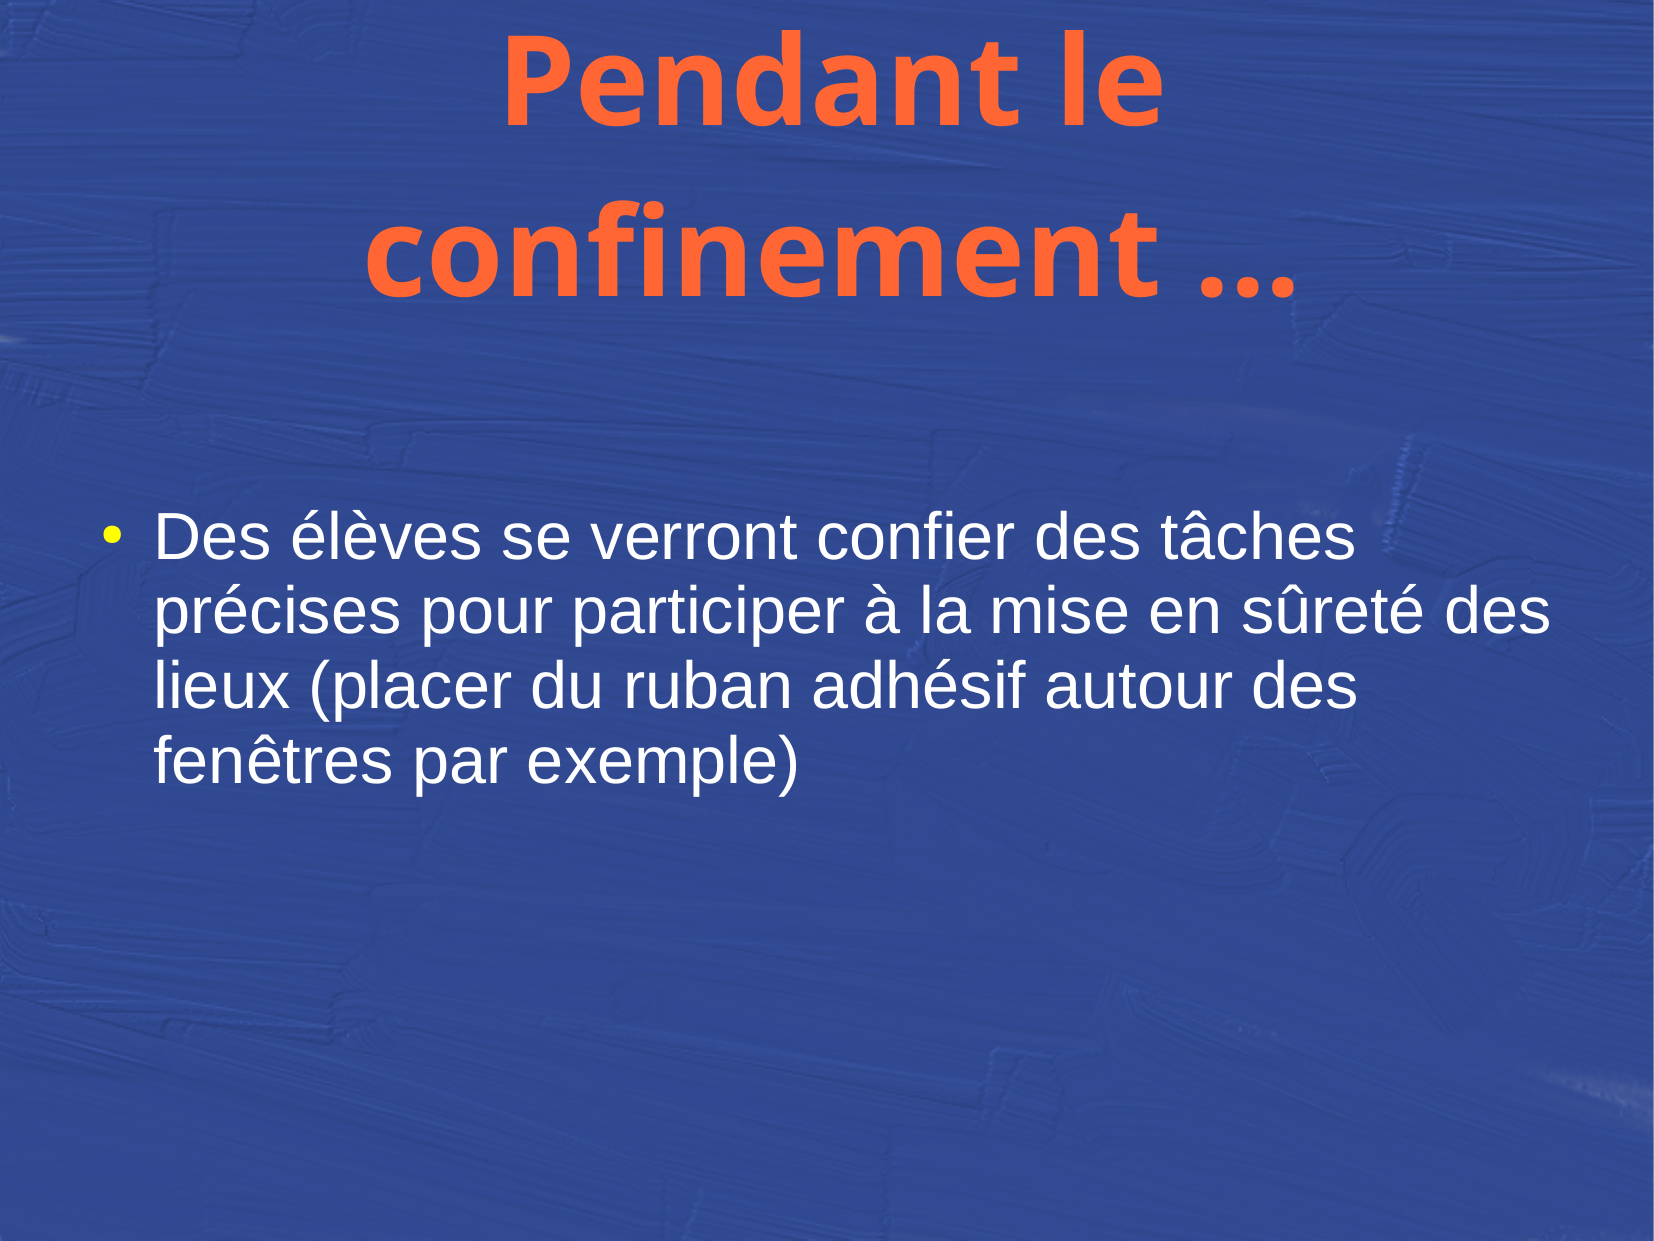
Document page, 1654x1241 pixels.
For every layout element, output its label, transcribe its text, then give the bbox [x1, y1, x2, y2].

list Des élèves se verront confier des tâches précises pour participer à la mise en sûreté des lieux (placer du ruban adhésif autour des fenêtres par exemple) [82, 290, 1571, 1109]
picture [0, 0, 1654, 1241]
title Pendant le confinement ... [88, 58, 1577, 266]
